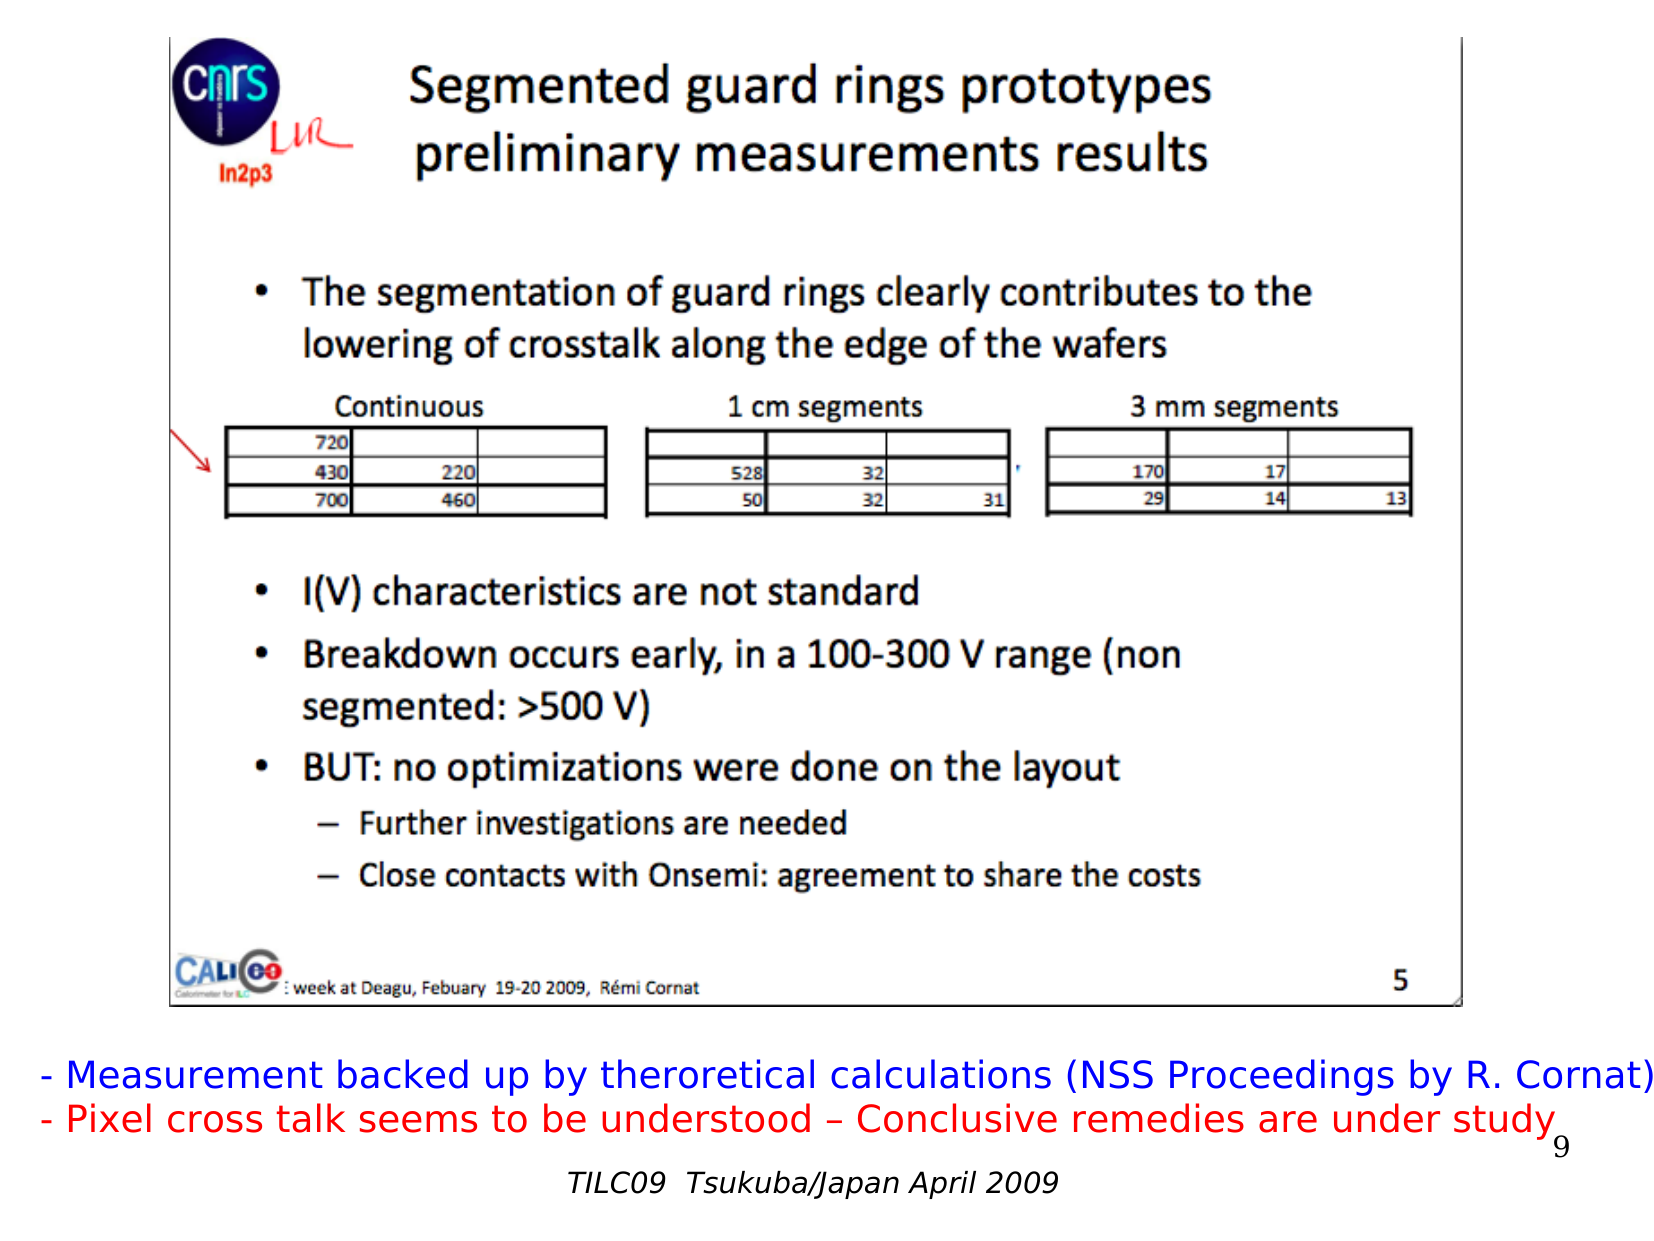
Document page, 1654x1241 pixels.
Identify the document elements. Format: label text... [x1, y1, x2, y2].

picture [169, 37, 1463, 1007]
text_box - Measurement backed up by theroretical calculations (NSS Proceedings by R. Cornat) - Pixel cross talk seems to be understood – Conclusive remedies are under study [25, 1046, 1639, 1149]
